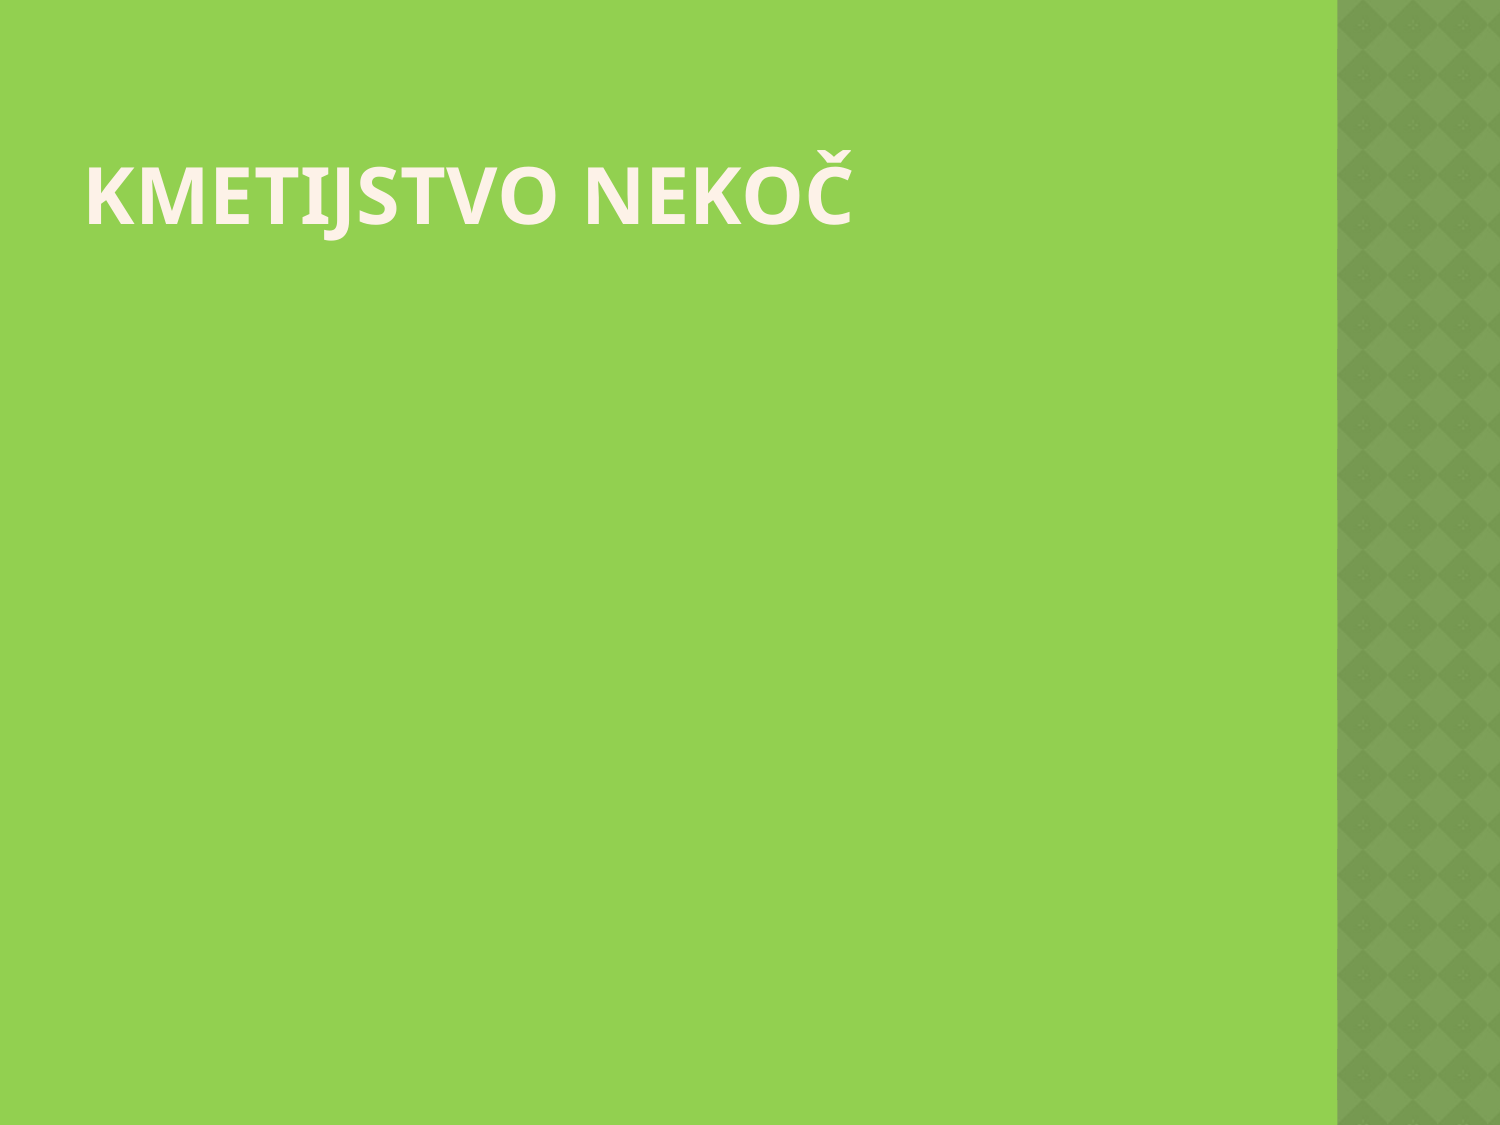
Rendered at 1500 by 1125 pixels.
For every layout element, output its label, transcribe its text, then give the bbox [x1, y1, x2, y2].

title Kmetijstvo nekoč [75, 52, 1263, 240]
